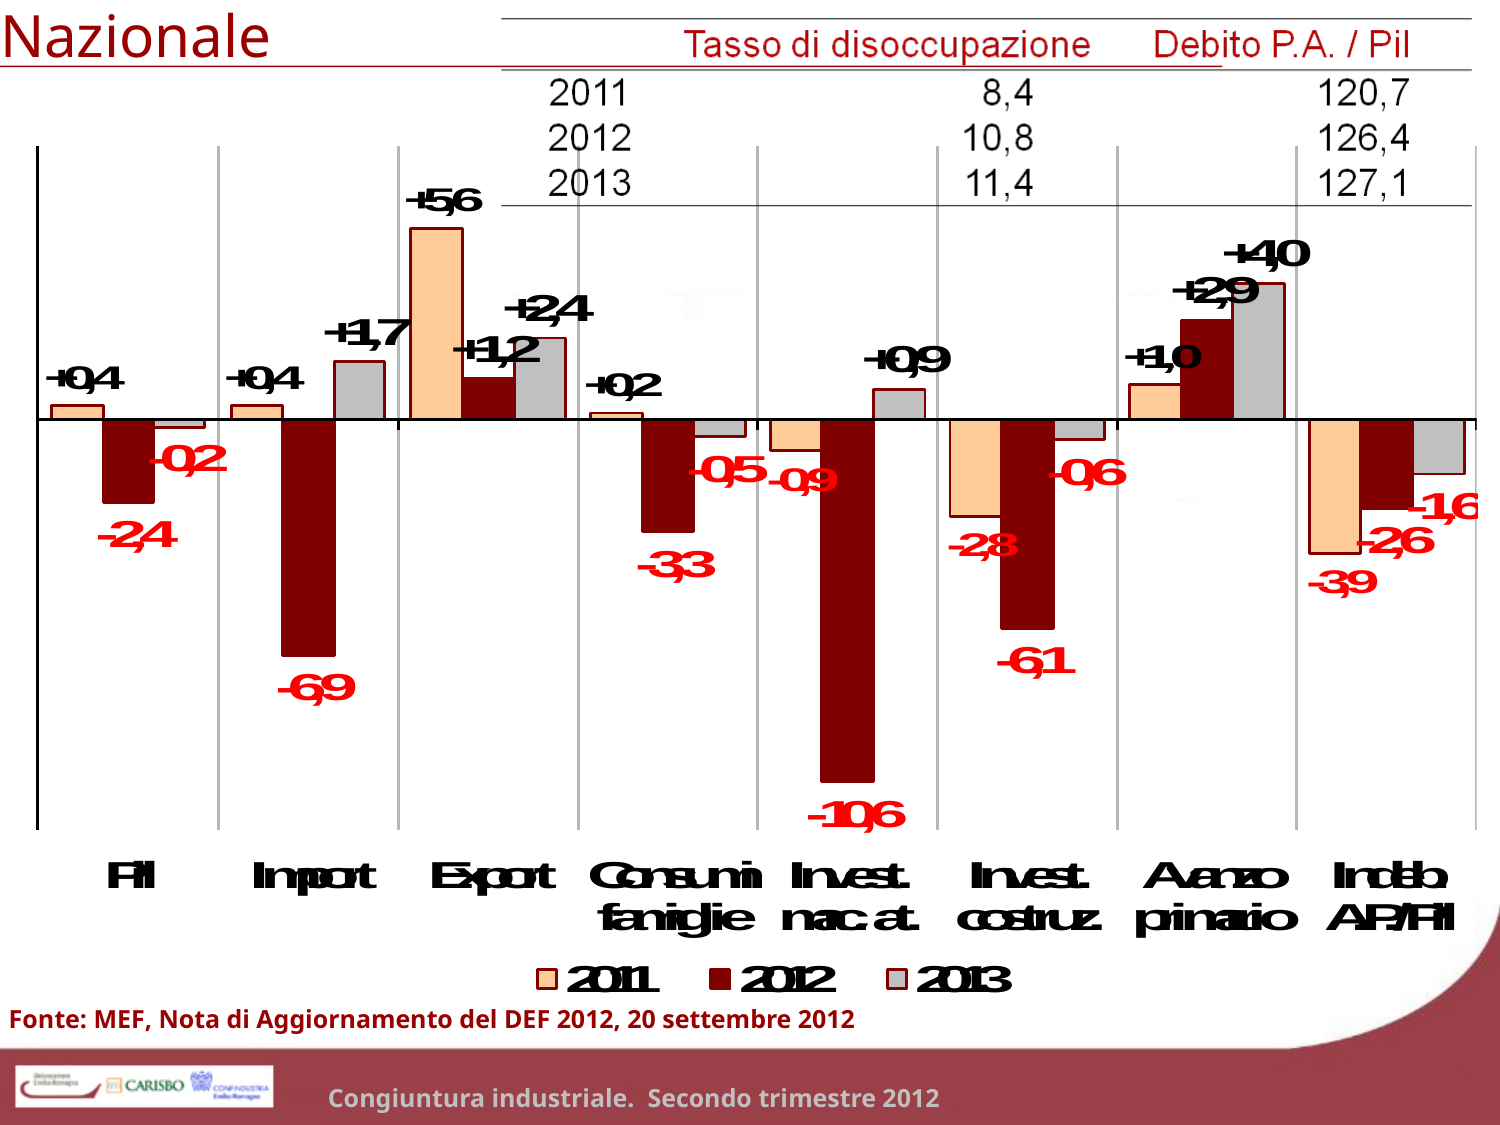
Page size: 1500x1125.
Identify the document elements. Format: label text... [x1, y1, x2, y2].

title Nazionale [0, 0, 1276, 79]
picture [22, 7, 1483, 1010]
text_box Congiuntura industriale. Secondo trimestre 2012 [312, 1054, 1376, 1121]
text_box Fonte: MEF, Nota di Aggiornamento del DEF 2012, 20 settembre 2012 [5, 996, 1477, 1042]
